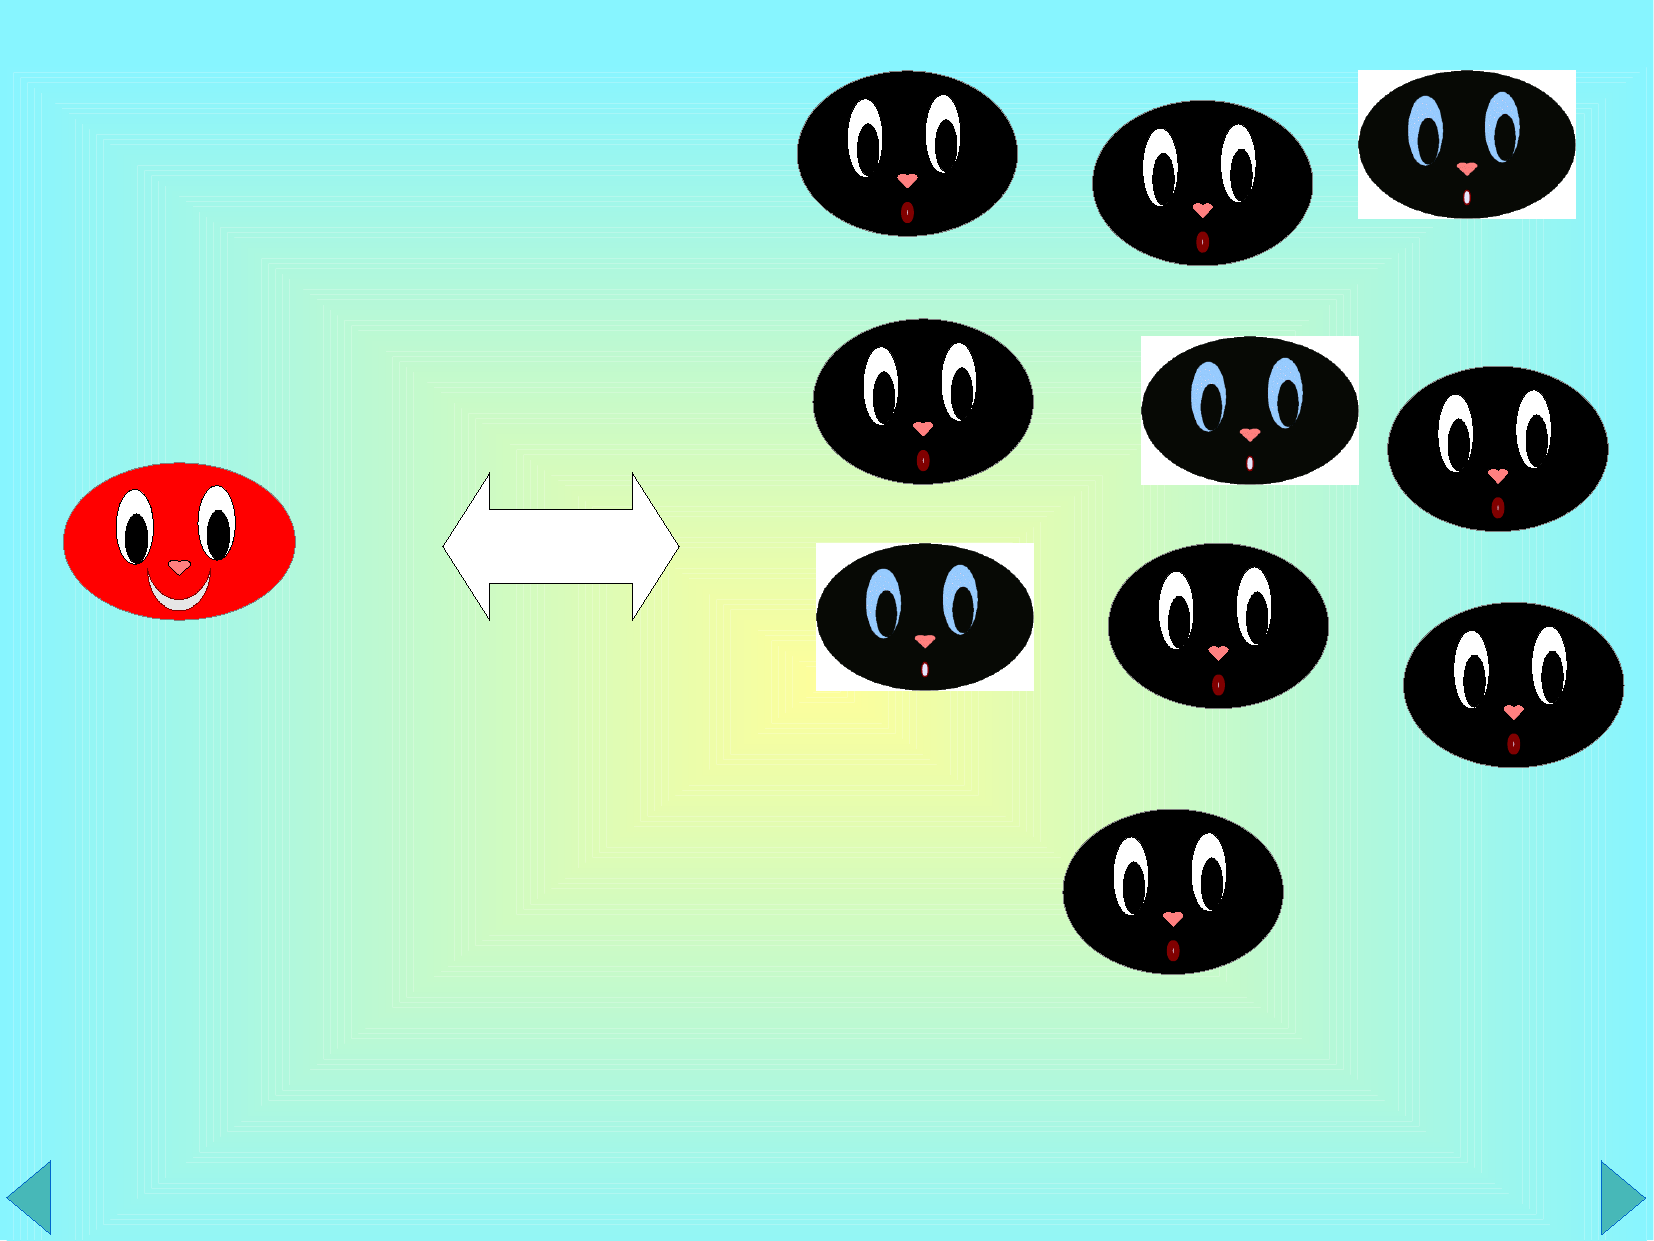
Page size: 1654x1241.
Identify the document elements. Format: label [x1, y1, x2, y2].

picture [1358, 70, 1576, 219]
text_box [1092, 100, 1313, 266]
text_box [1601, 1160, 1646, 1235]
text_box [63, 462, 296, 621]
picture [816, 543, 1034, 691]
text_box [1387, 366, 1609, 532]
text_box [1108, 543, 1329, 709]
text_box [812, 318, 1034, 485]
text_box [1062, 809, 1284, 975]
text_box [442, 472, 680, 621]
picture [1141, 336, 1359, 485]
text_box [1403, 602, 1625, 768]
text_box [6, 1160, 51, 1235]
text_box [797, 70, 1018, 237]
